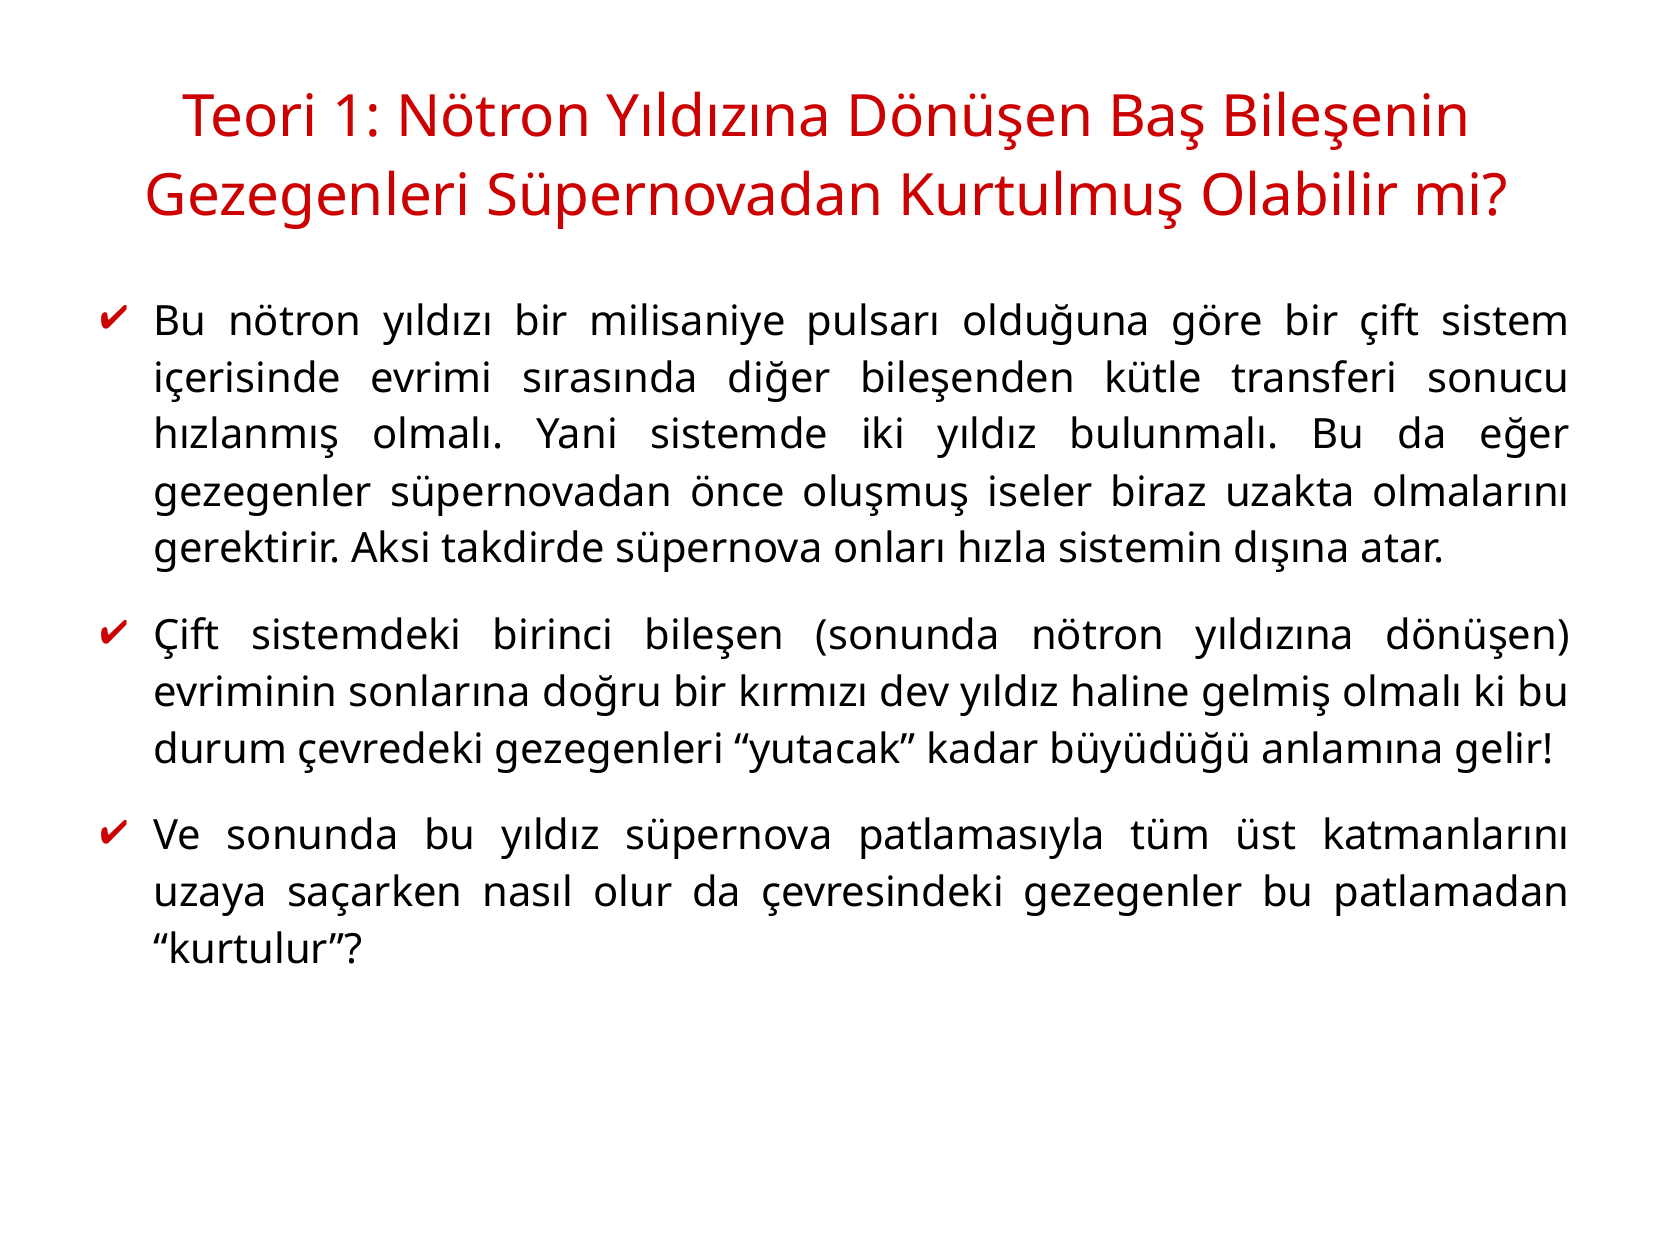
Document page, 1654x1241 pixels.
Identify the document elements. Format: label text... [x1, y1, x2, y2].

list Bu nötron yıldızı bir milisaniye pulsarı olduğuna göre bir çift sistem içerisinde evrimi sırasında diğer bileşenden kütle transferi sonucu hızlanmış olmalı. Yani sistemde iki yıldız bulunmalı. Bu da eğer gezegenler süpernovadan önce oluşmuş iseler biraz uzakta olmalarını gerektirir. Aksi takdirde süpernova onları hızla sistemin dışına atar. Çift sistemdeki birinci bileşen (sonunda nötron yıldızına dönüşen) evriminin sonlarına doğru bir kırmızı dev yıldız haline gelmiş olmalı ki bu durum çevredeki gezegenleri “yutacak” kadar büyüdüğü anlamına gelir! Ve sonunda bu yıldız süpernova patlamasıyla tüm üst katmanlarını uzaya saçarken nasıl olur da çevresindeki gezegenler bu patlamadan “kurtulur”? [82, 290, 1571, 1010]
title Teori 1: Nötron Yıldızına Dönüşen Baş Bileşenin Gezegenleri Süpernovadan Kurtulmuş Olabilir mi? [82, 49, 1571, 257]
